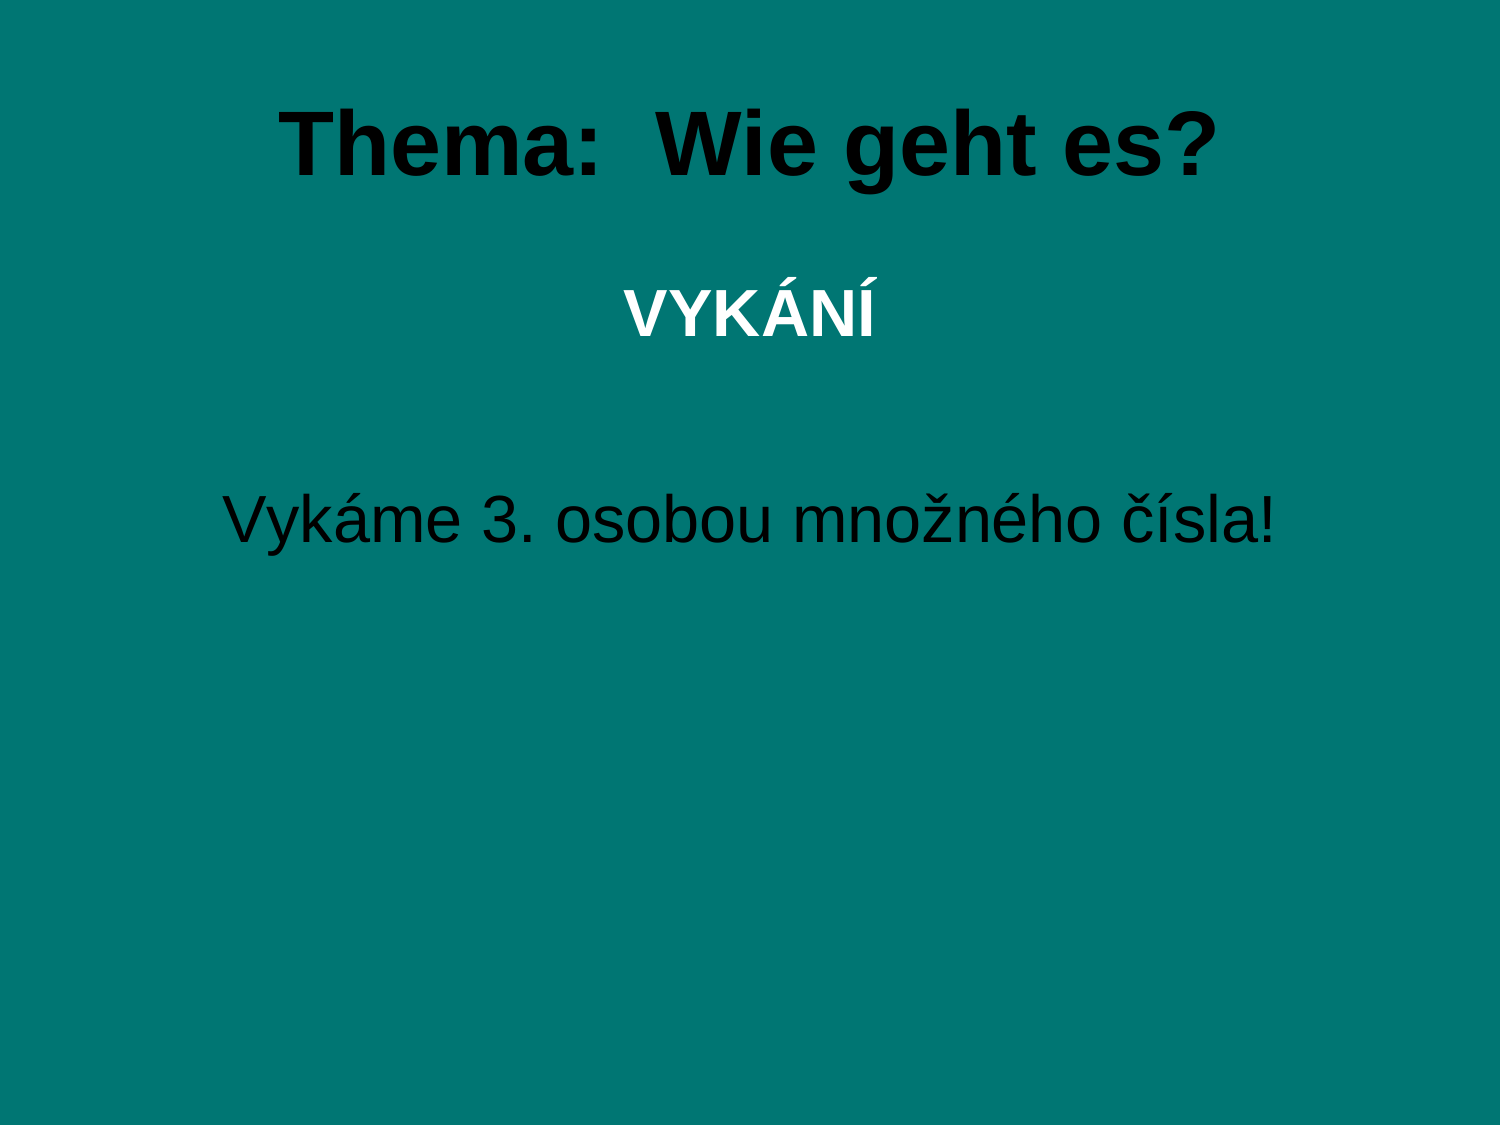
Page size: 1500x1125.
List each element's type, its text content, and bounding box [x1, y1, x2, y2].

list VYKÁNÍ Vykáme 3. osobou množného čísla! [75, 262, 1426, 1007]
title Thema: Wie geht es? [75, 45, 1426, 233]
